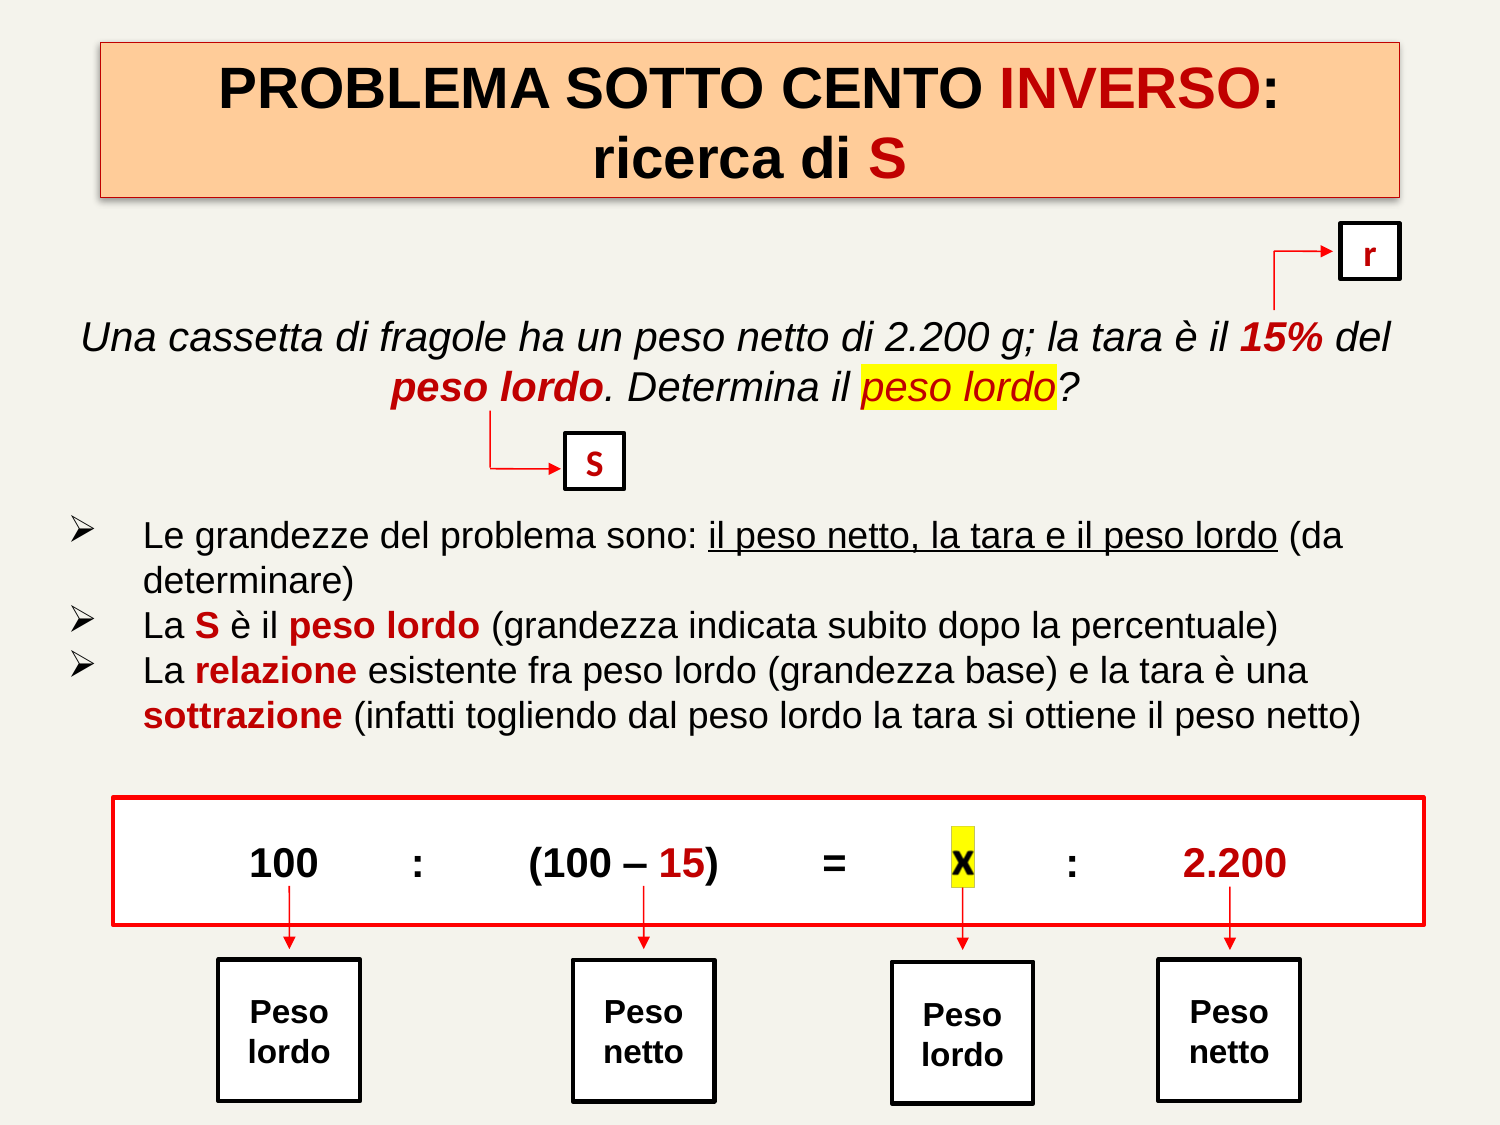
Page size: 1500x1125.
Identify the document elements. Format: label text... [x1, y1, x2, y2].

text_box Peso netto [572, 959, 715, 1102]
text_box r [1340, 223, 1400, 280]
text_box Peso lordo [891, 961, 1034, 1104]
text_box Peso netto [1158, 959, 1301, 1102]
text_box S [565, 432, 625, 490]
text_box Le grandezze del problema sono: il peso netto, la tara e il peso lordo (da determinare) La S è il peso lordo (grandezza indicata subito dopo la percentuale) La relazione esistente fra peso lordo (grandezza base) e la tara è una sottrazione (infatti togliendo dal peso lordo la tara si ottiene il peso netto) [53, 503, 1436, 744]
text_box Una cassetta di fragole ha un peso netto di 2.200 g; la tara è il 15% del peso lordo. Determina il peso lordo? [0, 302, 1483, 418]
picture [921, 812, 1005, 918]
text_box Peso lordo [218, 959, 361, 1102]
text_box 100 : (100 ‒ 15) = : 2.200 [112, 797, 1424, 925]
text_box PROBLEMA SOTTO CENTO INVERSO: ricerca di S [100, 42, 1400, 198]
